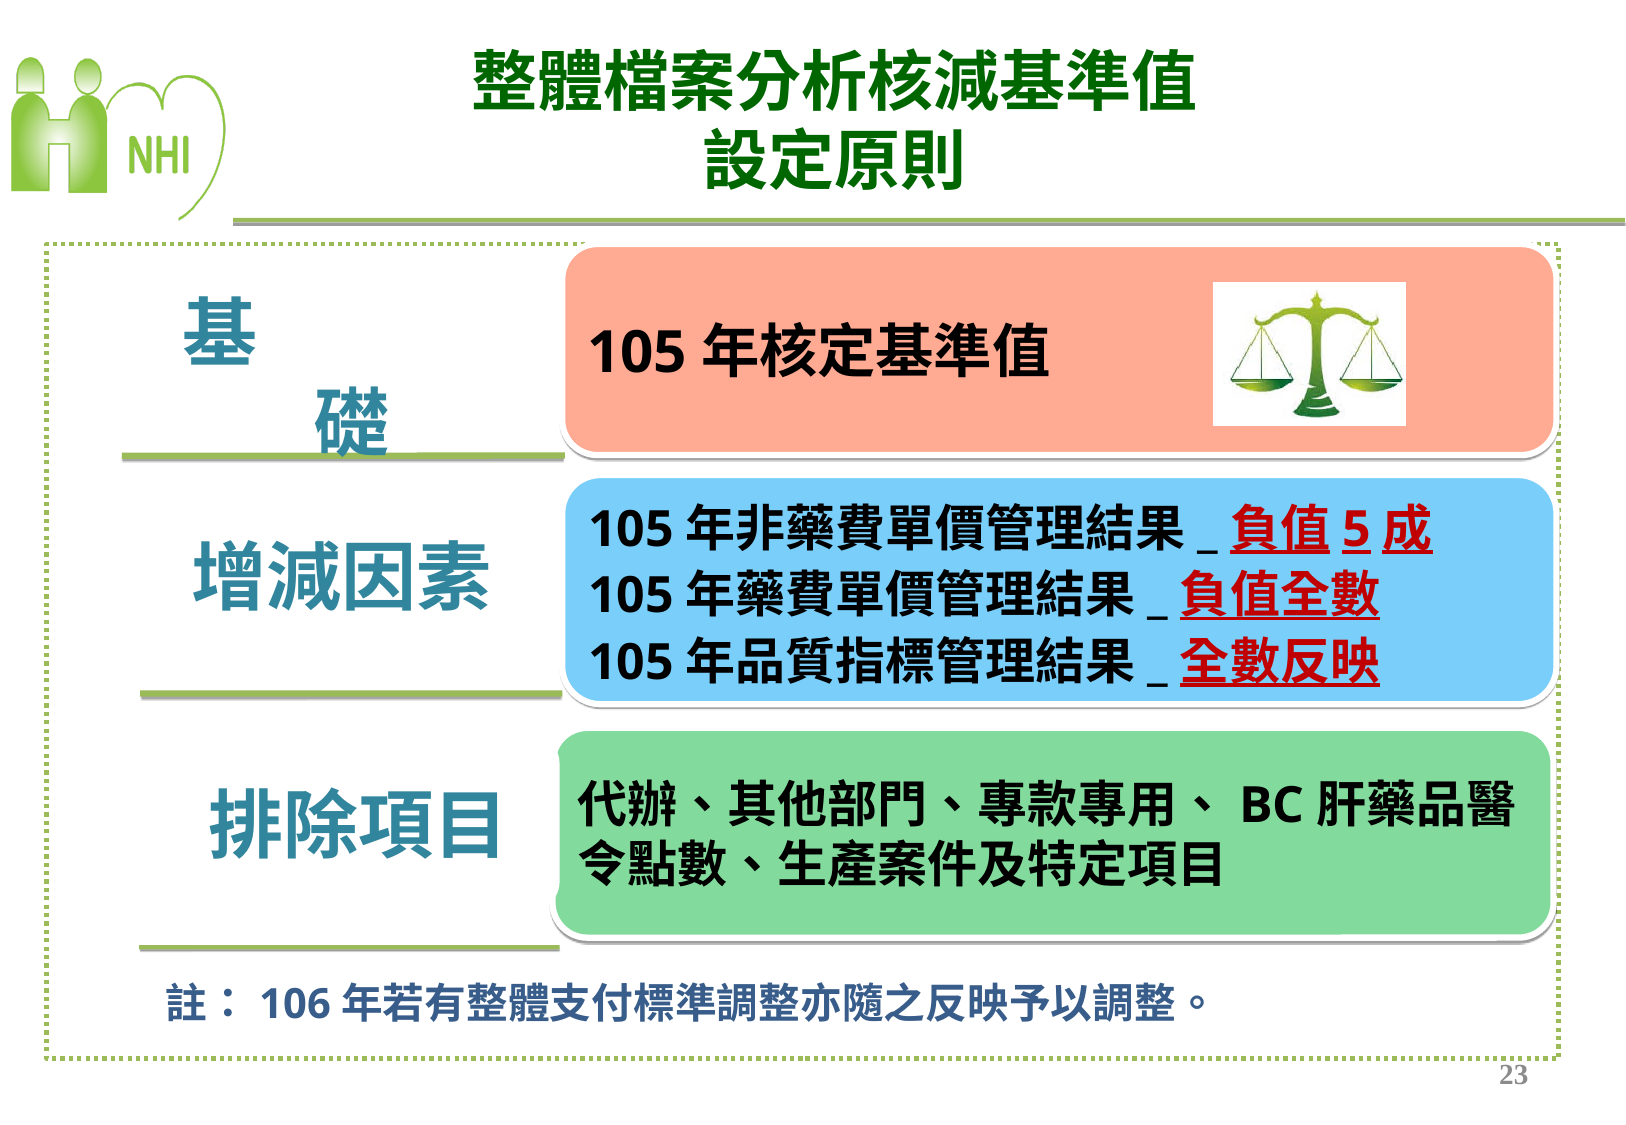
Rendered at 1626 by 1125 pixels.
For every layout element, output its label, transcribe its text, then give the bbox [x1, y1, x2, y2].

text_box 基 礎 [150, 287, 553, 465]
text_box [46, 244, 1559, 1059]
text_box 代辦、其他部門、專款專用、BC肝藥品醫令點數、生產案件及特定項目 [552, 727, 1554, 938]
text_box 105年核定基準值 [562, 243, 1557, 456]
picture [1213, 282, 1406, 426]
text_box 註：106年若有整體支付標準調整亦隨之反映予以調整。 [150, 969, 1451, 1035]
text_box 105年非藥費單價管理結果_負值5成 105年藥費單價管理結果_負值全數 105年品質指標管理結果_全數反映 [562, 474, 1557, 705]
slide_number <編號> [1164, 1042, 1544, 1103]
text_box 排除項目 [157, 733, 560, 912]
text_box 增減因素 [140, 501, 543, 647]
title 整體檔案分析核減基準值 設定原則 [245, 30, 1424, 206]
picture [0, 42, 233, 233]
